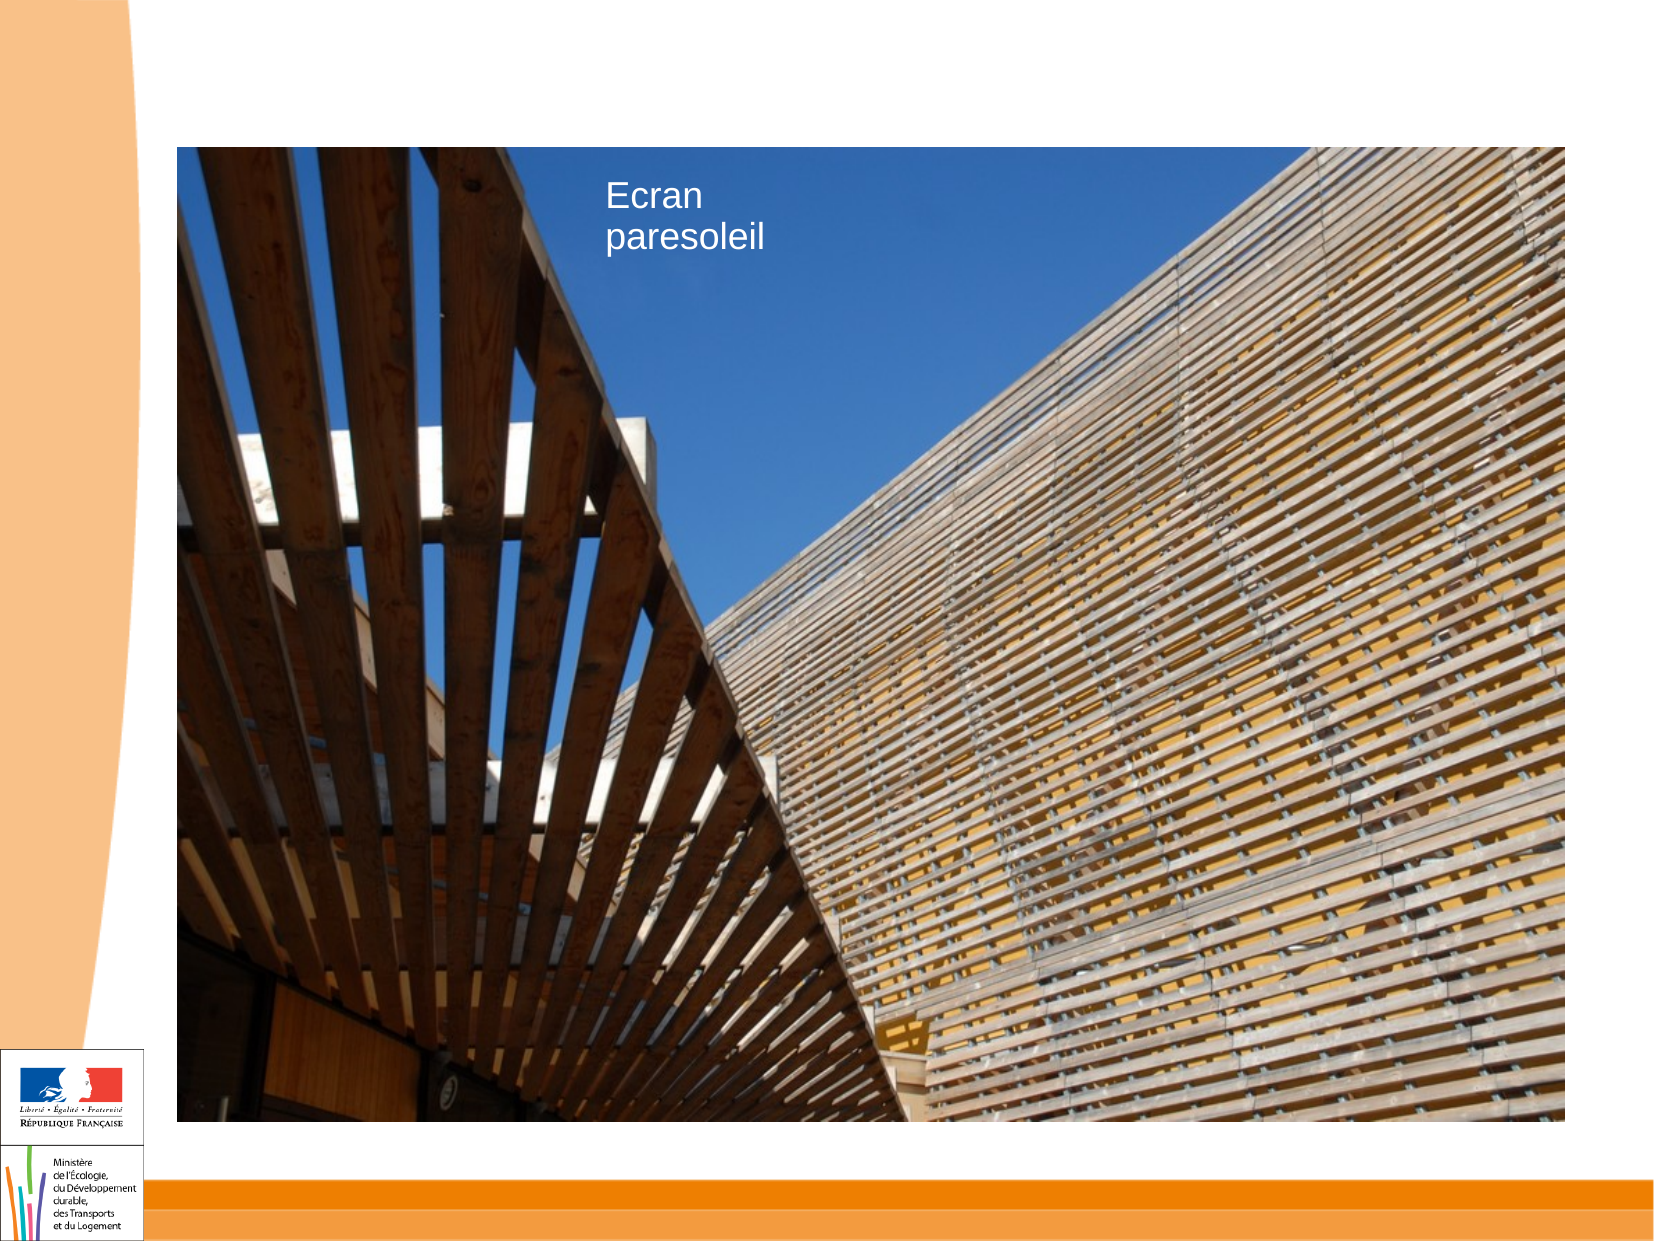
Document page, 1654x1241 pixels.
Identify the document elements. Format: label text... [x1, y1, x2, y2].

text_box Ecran paresoleil [590, 167, 857, 266]
picture [0, 0, 1654, 1241]
